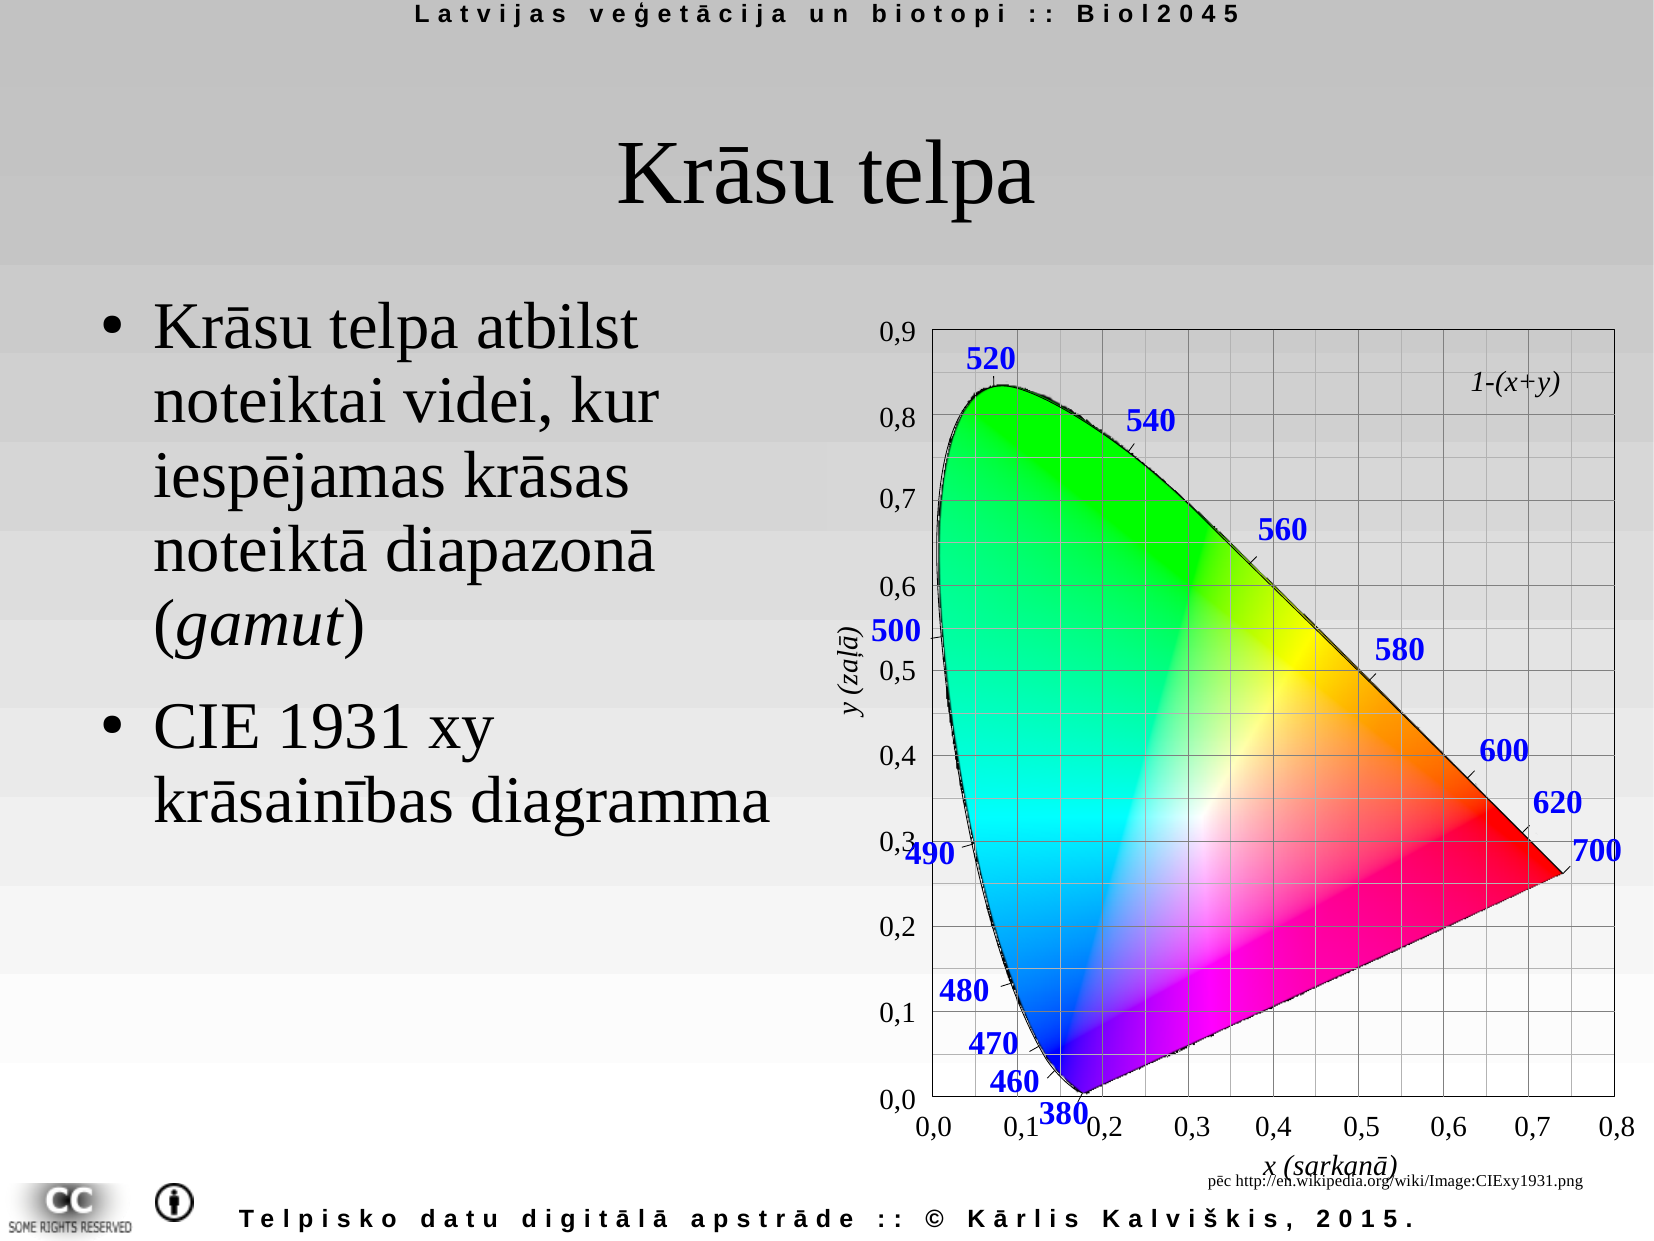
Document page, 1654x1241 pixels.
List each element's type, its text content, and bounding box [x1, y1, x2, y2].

text_box 520 [965, 339, 1017, 377]
text_box 0,7 [1514, 1110, 1552, 1134]
text_box 0,1 [879, 995, 917, 1030]
text_box 0,8 [1598, 1110, 1636, 1145]
text_box 0,4 [879, 738, 917, 773]
text_box 480 [939, 971, 990, 1009]
text_box 560 [1257, 510, 1309, 548]
title Krāsu telpa [29, 49, 1625, 296]
text_box 0,2 [1086, 1110, 1124, 1134]
text_box 580 [1374, 631, 1426, 669]
text_box 0,8 [879, 401, 917, 436]
text_box 490 [905, 834, 956, 872]
text_box 0,6 [1430, 1110, 1468, 1134]
text_box 0,9 [879, 314, 917, 349]
text_box 540 [1125, 401, 1177, 439]
text_box 600 [1479, 732, 1530, 770]
text_box 1-(x+y) [1470, 365, 1528, 400]
text_box 0,0 [915, 1110, 953, 1134]
text_box 0,7 [879, 482, 917, 516]
text_box y (zaļā) [829, 626, 864, 716]
list Krāsu telpa atbilst noteiktai videi, kur iespējamas krāsas noteiktā diapazonā (gamut) CIE 1931 xy krāsainības diagramma [82, 289, 789, 1113]
text_box 460 [989, 1062, 1041, 1100]
picture [0, 0, 1654, 1241]
text_box 500 [871, 611, 922, 649]
text_box pēc http://en.wikipedia.org/wiki/Image:CIExy1931.png [471, 1134, 1585, 1190]
text_box 470 [968, 1024, 1019, 1063]
text_box 0,1 [1003, 1110, 1041, 1134]
text_box 620 [1532, 784, 1584, 822]
text_box 380 [1038, 1094, 1090, 1133]
text_box 1-(x+y) [1529, 365, 1561, 400]
text_box 0,3 [879, 824, 917, 859]
text_box 0,5 [879, 654, 917, 688]
text_box 0,2 [879, 909, 917, 944]
text_box 0,0 [879, 1082, 917, 1117]
text_box 700 [1572, 831, 1623, 869]
text_box 0,6 [879, 570, 917, 604]
text_box 0,3 [1173, 1110, 1211, 1134]
text_box 0,5 [1343, 1110, 1381, 1134]
text_box 0,4 [1255, 1110, 1293, 1134]
